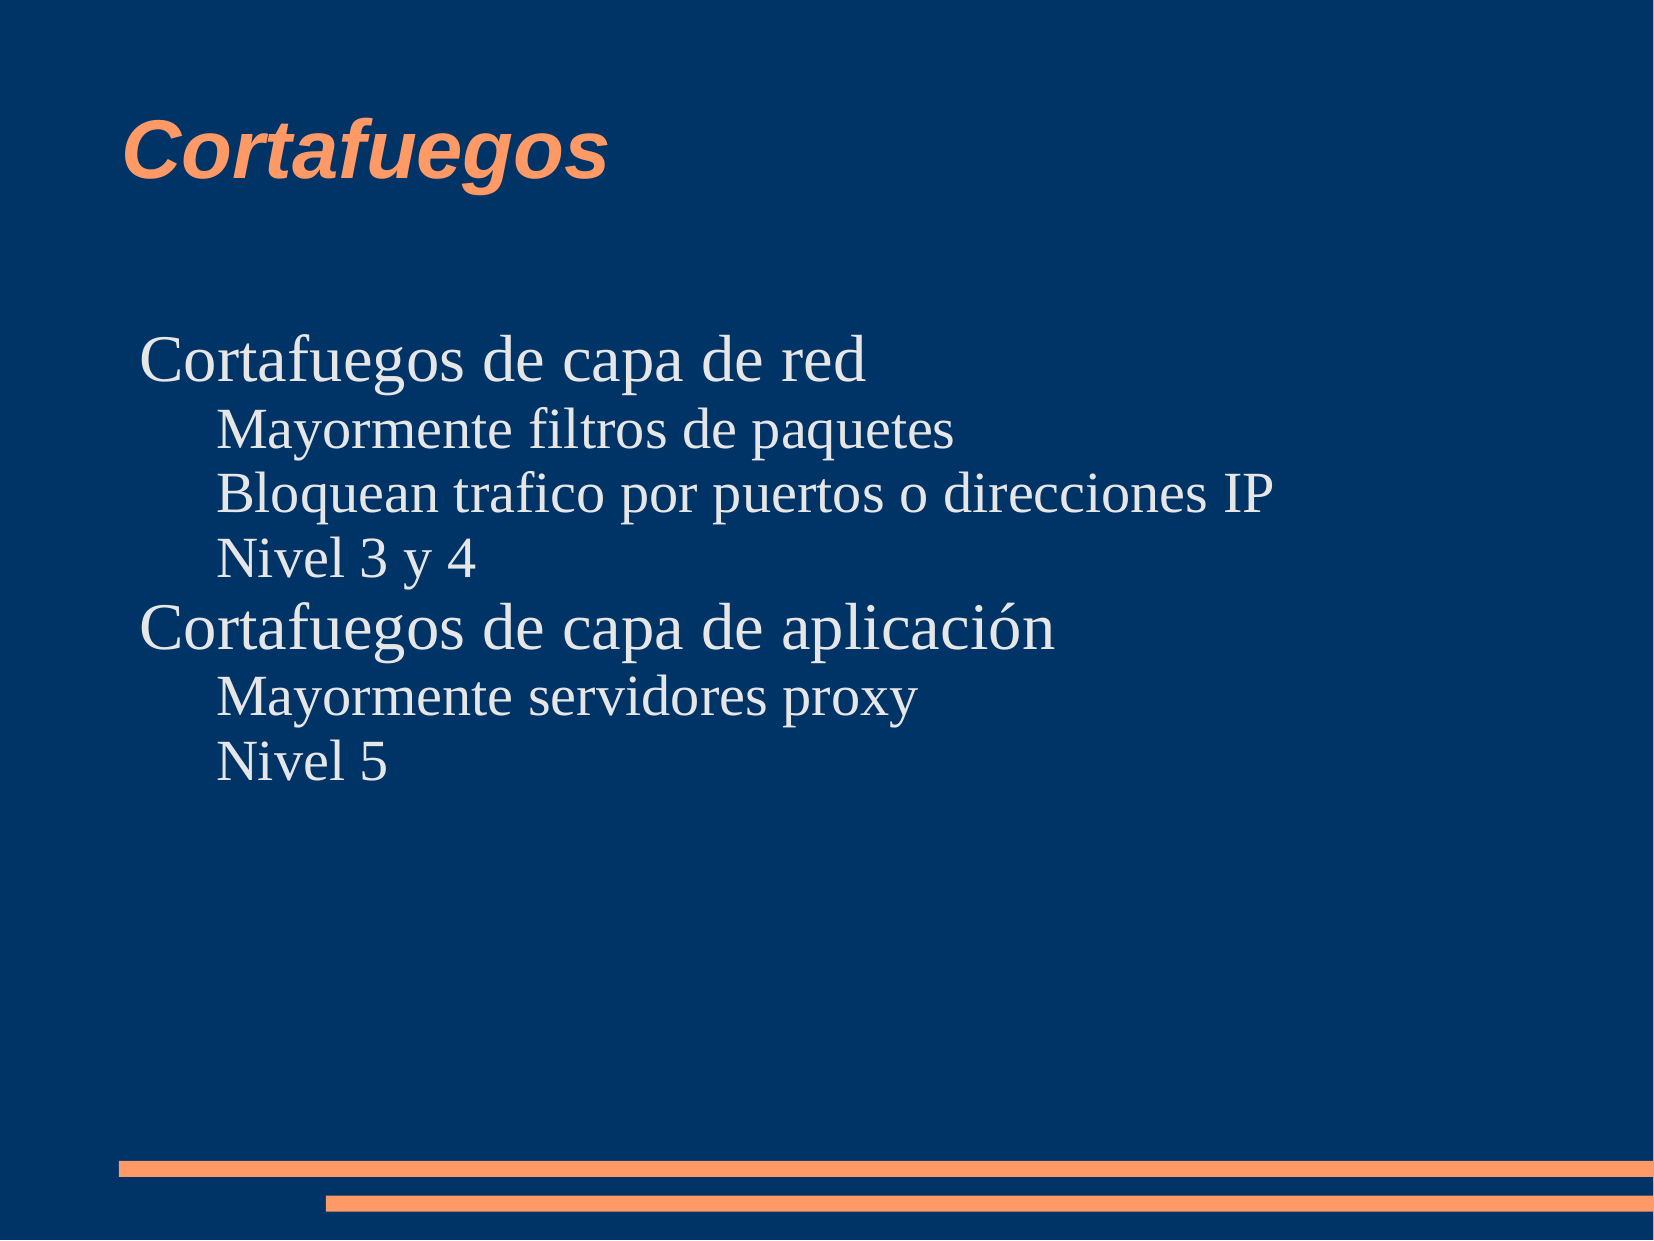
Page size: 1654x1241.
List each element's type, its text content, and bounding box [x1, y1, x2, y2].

title Cortafuegos [121, 53, 1534, 247]
list Cortafuegos de capa de red Mayormente filtros de paquetes Bloquean trafico por puertos o direcciones IP Nivel 3 y 4 Cortafuegos de capa de aplicación Mayormente servidores proxy Nivel 5 [121, 322, 1561, 1133]
